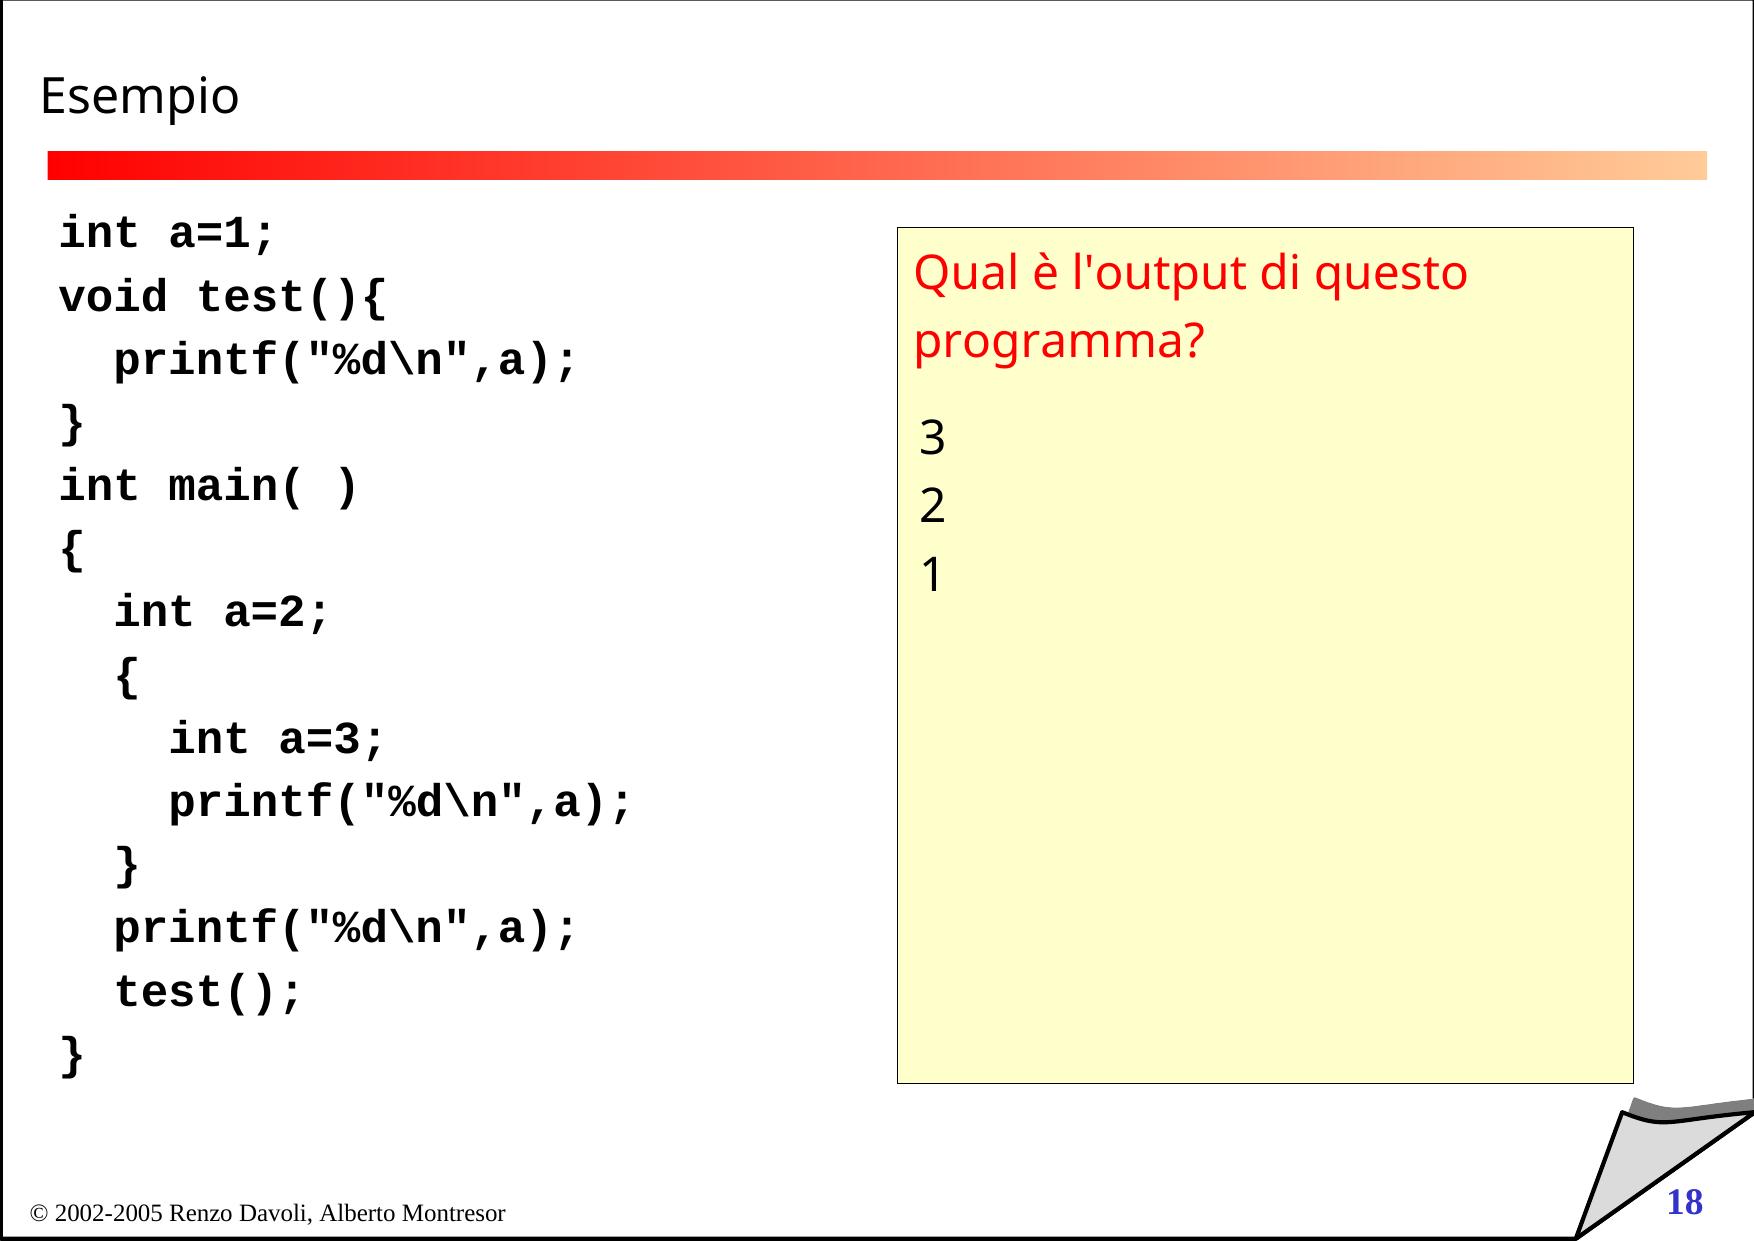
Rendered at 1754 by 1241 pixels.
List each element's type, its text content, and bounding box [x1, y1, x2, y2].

list int a=1; void test(){ printf("%d\n",a); } int main( ) { int a=2; { int a=3; printf("%d\n",a); } printf("%d\n",a); test(); } [58, 206, 858, 1084]
title Esempio [40, 49, 1714, 144]
text_box 3 2 1 [919, 399, 949, 611]
text_box main [750, 151, 754, 179]
text_box [897, 227, 1634, 1084]
text_box [71, 445, 109, 502]
text_box Qual è l'output di questo programma? [913, 234, 1483, 383]
